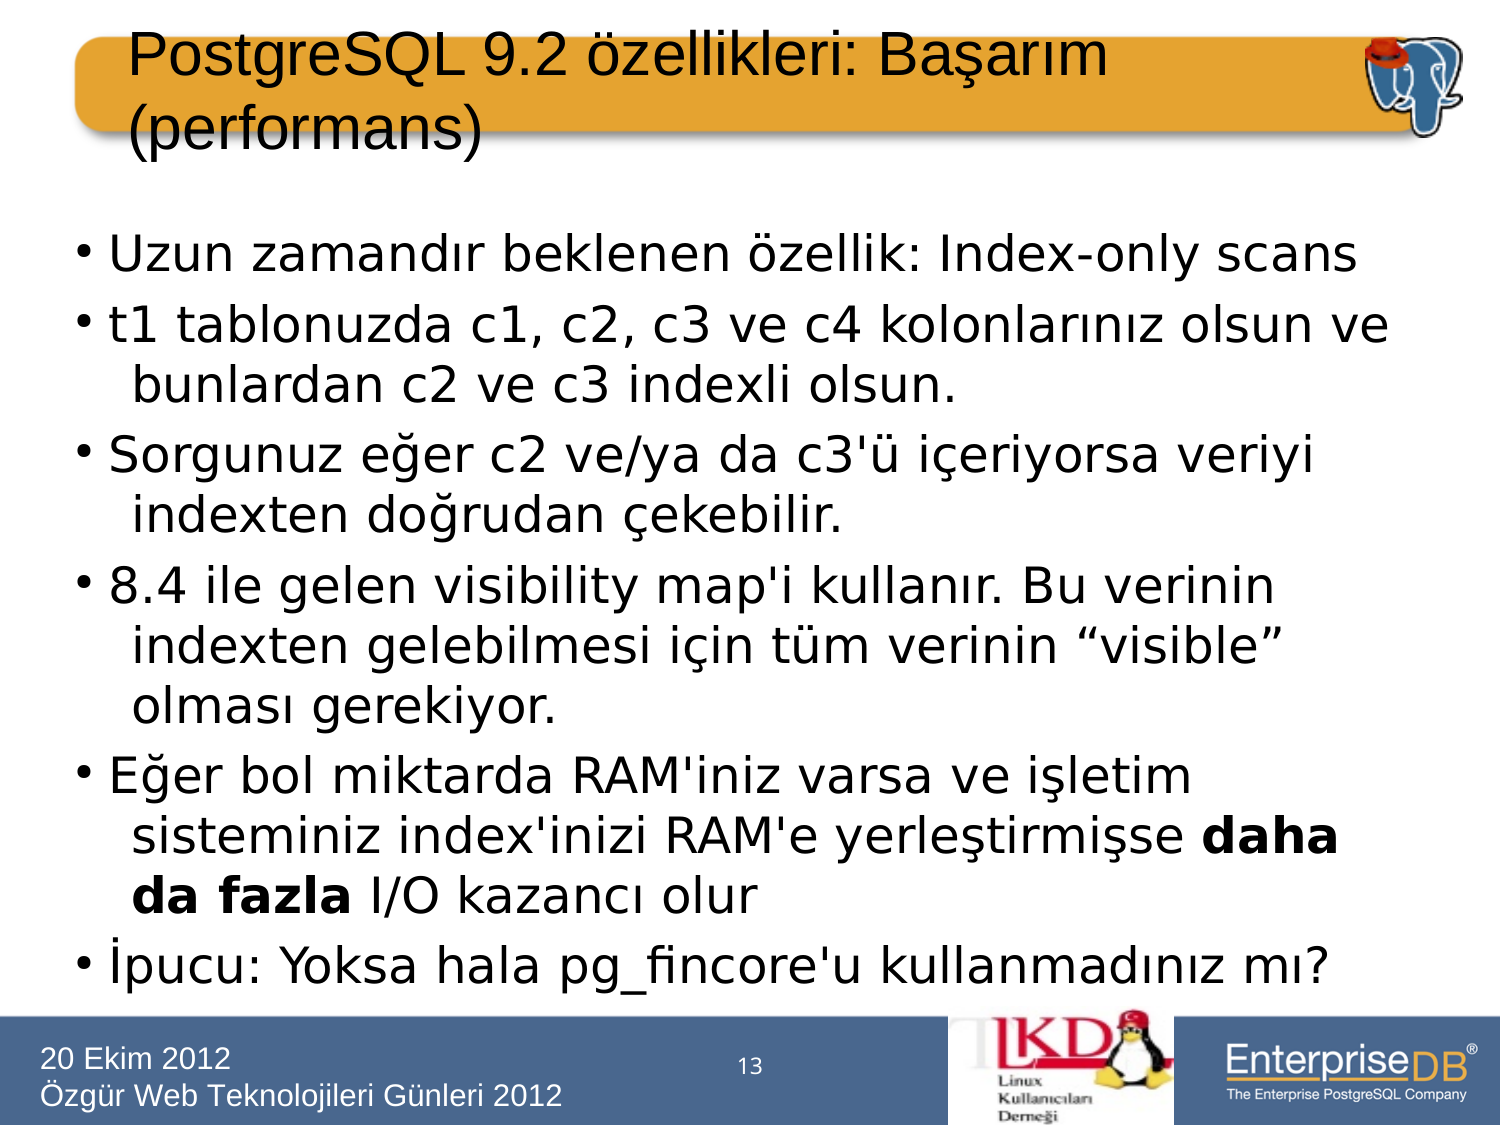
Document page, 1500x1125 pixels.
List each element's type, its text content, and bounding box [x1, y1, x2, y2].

list Uzun zamandır beklenen özellik: Index-only scans t1 tablonuzda c1, c2, c3 ve c4 kolonlarınız olsun ve bunlardan c2 ve c3 indexli olsun. Sorgunuz eğer c2 ve/ya da c3'ü içeriyorsa veriyi indexten doğrudan çekebilir. 8.4 ile gelen visibility map'i kullanır. Bu verinin indexten gelebilmesi için tüm verinin “visible” olması gerekiyor. Eğer bol miktarda RAM'iniz varsa ve işletim sisteminiz index'inizi RAM'e yerleştirmişse daha da fazla I/O kazancı olur İpucu: Yoksa hala pg_fincore'u kullanmadınız mı? [75, 221, 1425, 994]
title PostgreSQL 9.2 özellikleri: Başarım (performans) [112, 4, 1388, 171]
picture [0, 0, 1500, 1125]
